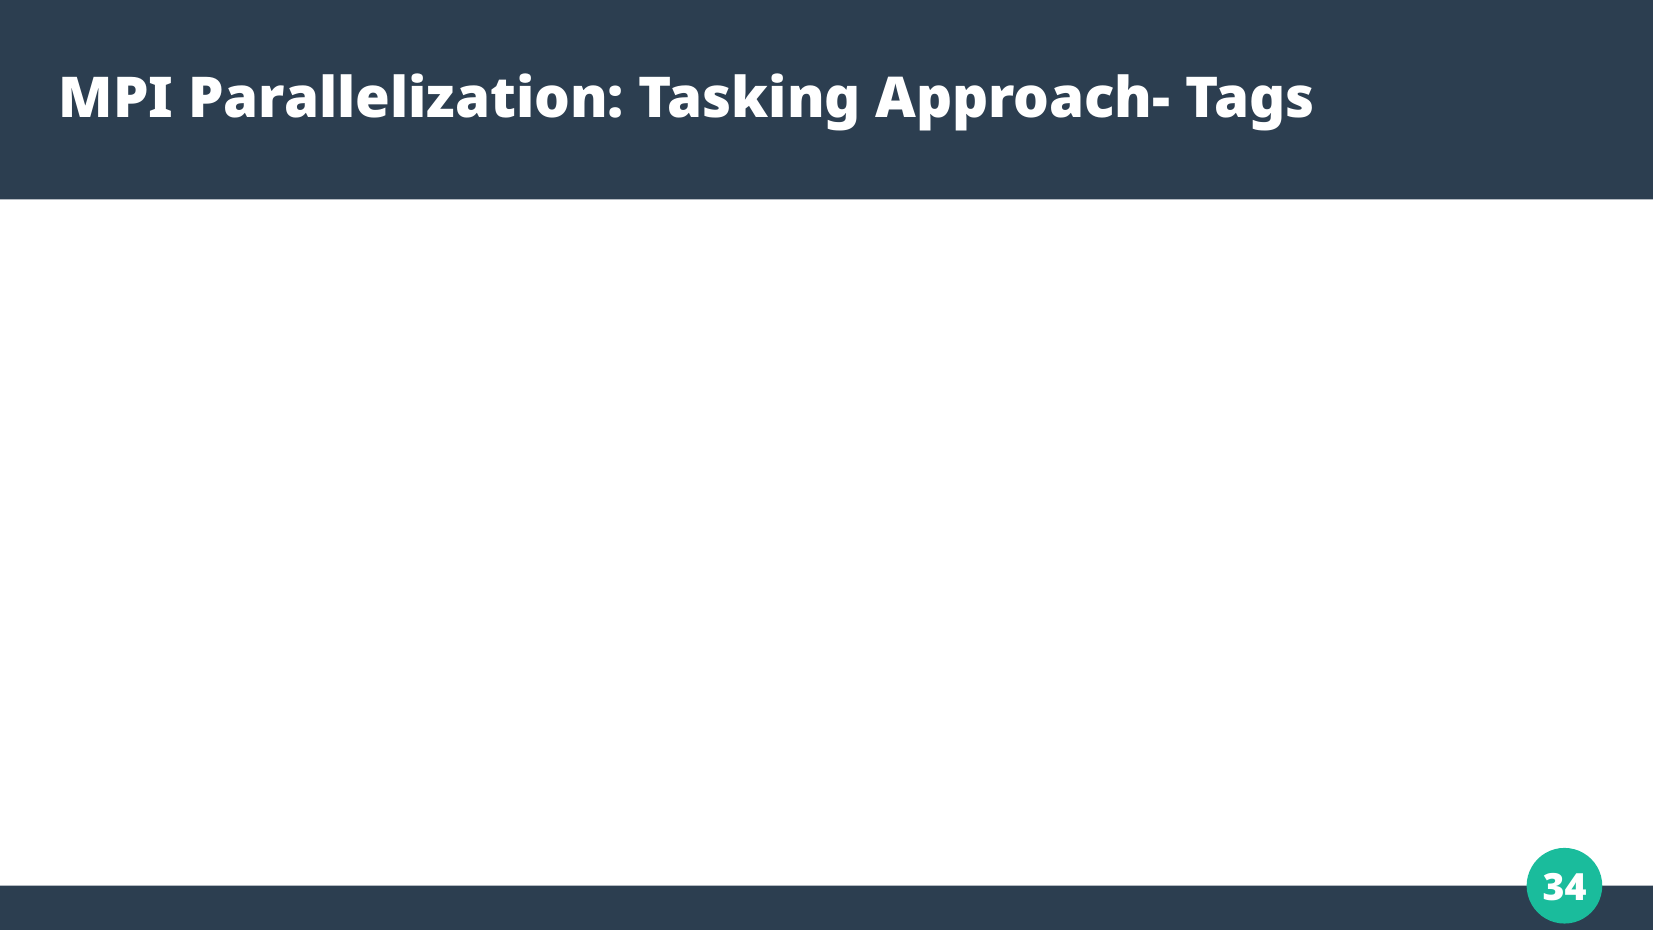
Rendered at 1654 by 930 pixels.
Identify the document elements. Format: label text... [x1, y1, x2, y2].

title MPI Parallelization: Tasking Approach- Tags [58, 36, 1594, 155]
